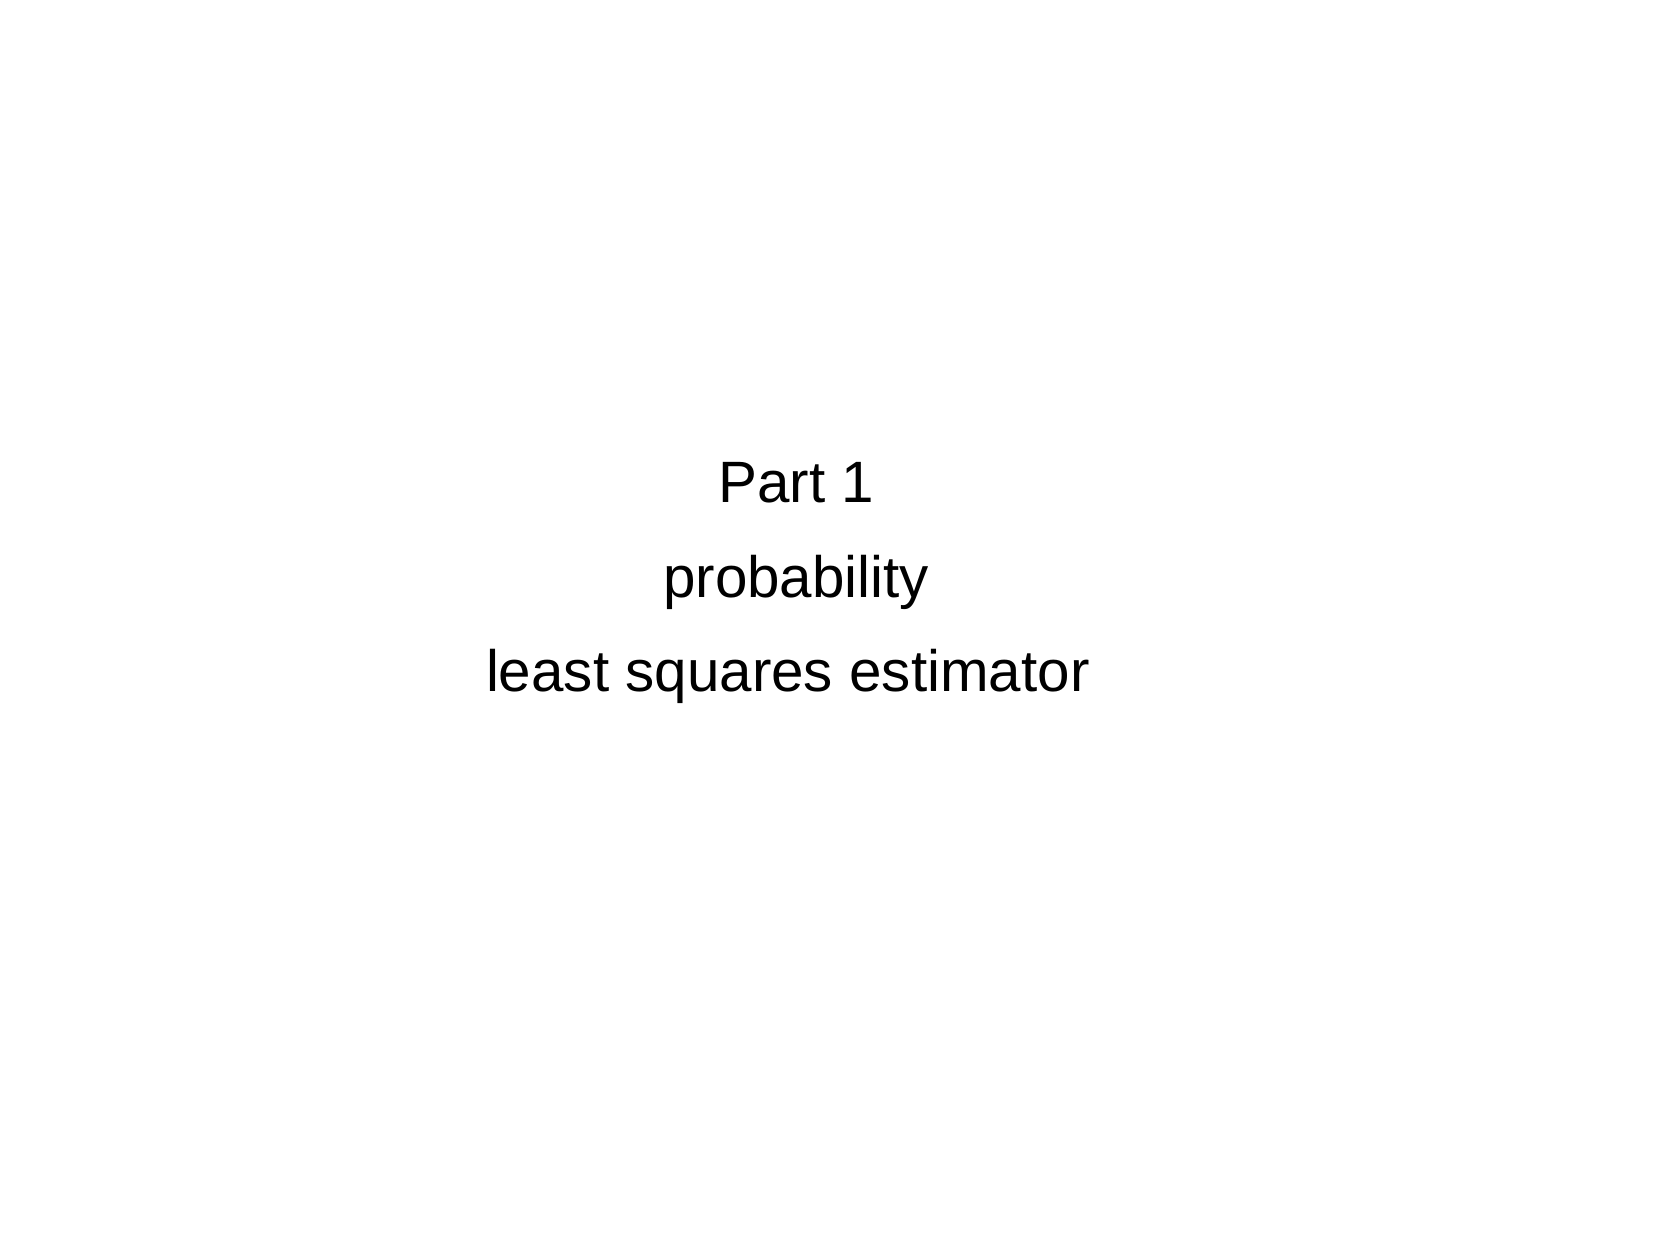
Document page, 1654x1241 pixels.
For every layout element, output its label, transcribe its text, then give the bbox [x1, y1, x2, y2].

list Part 1 probability least squares estimator [300, 450, 1276, 769]
